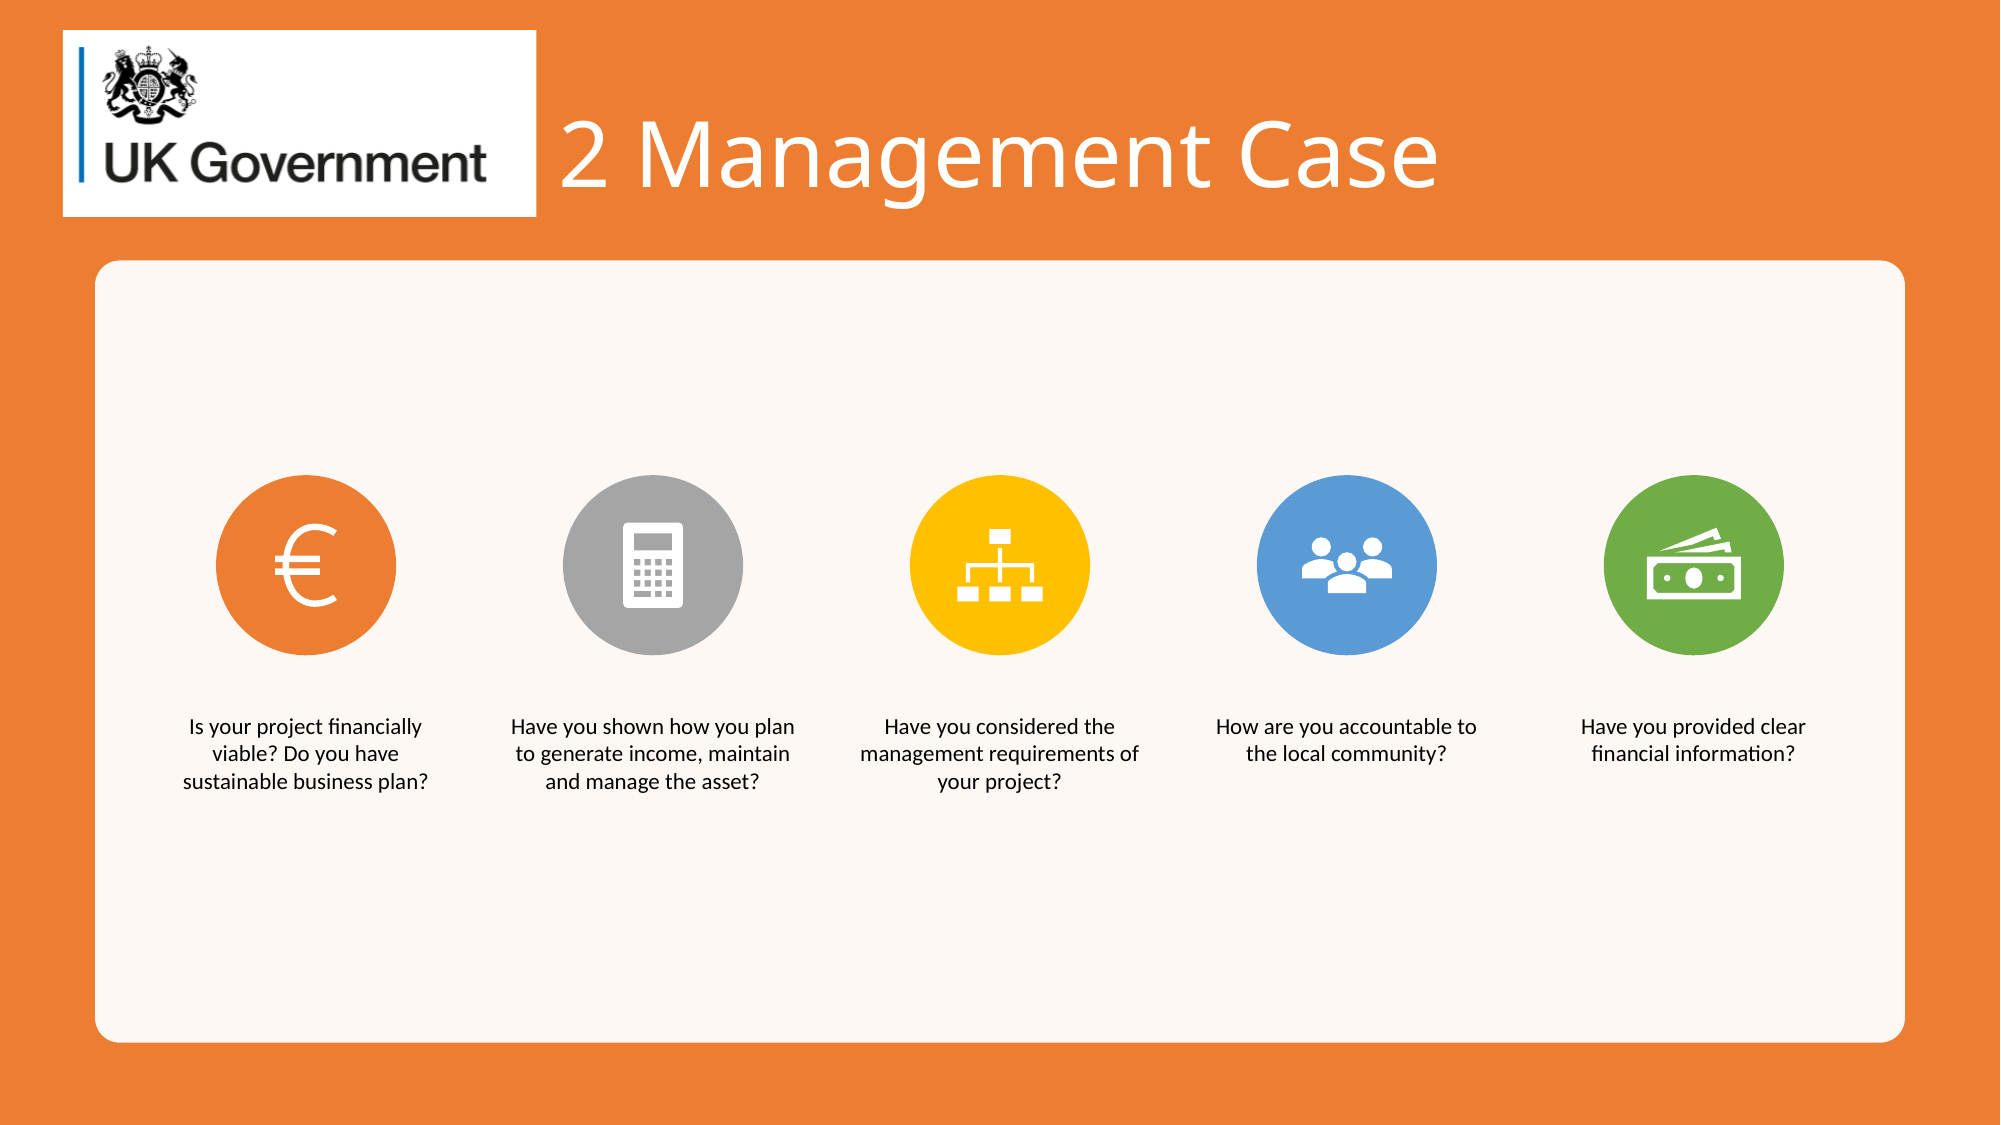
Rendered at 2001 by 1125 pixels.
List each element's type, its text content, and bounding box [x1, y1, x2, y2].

text_box Is your project financially viable? Do you have sustainable business plan? [158, 711, 454, 830]
picture [62, 30, 537, 217]
text_box Have you shown how you plan to generate income, maintain and manage the asset? [505, 711, 801, 830]
title 2 Management Case [137, 75, 1863, 241]
text_box [0, 0, 2000, 1125]
text_box Have you provided clear financial information? [1546, 711, 1842, 830]
text_box How are you accountable to the local community? [1199, 711, 1495, 830]
text_box Have you considered the management requirements of your project? [852, 711, 1148, 830]
